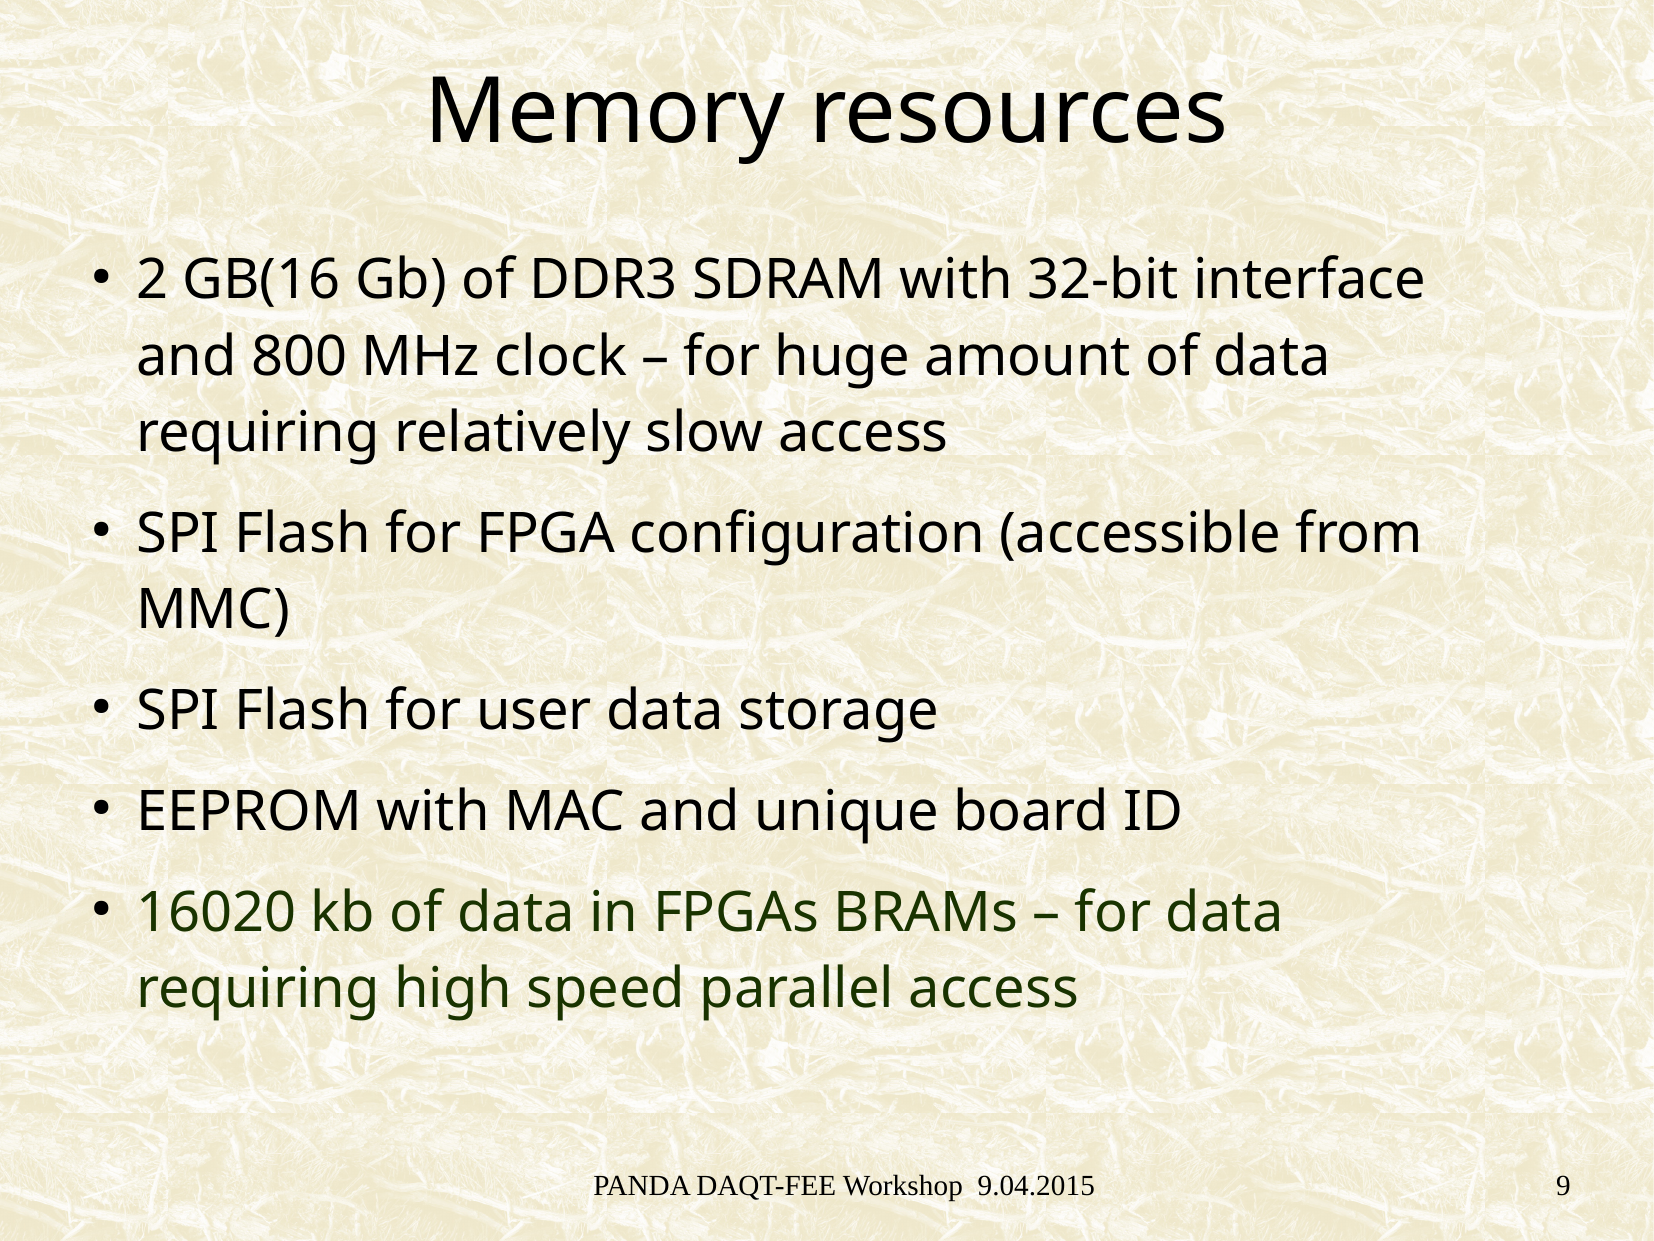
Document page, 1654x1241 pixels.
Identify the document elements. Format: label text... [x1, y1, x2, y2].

picture [0, 0, 1654, 1241]
list 2 GB(16 Gb) of DDR3 SDRAM with 32-bit interface and 800 MHz clock – for huge amount of data requiring relatively slow access SPI Flash for FPGA configuration (accessible from MMC) SPI Flash for user data storage EEPROM with MAC and unique board ID 16020 kb of data in FPGAs BRAMs – for data requiring high speed parallel access [76, 239, 1532, 1028]
title Memory resources [82, 43, 1571, 172]
